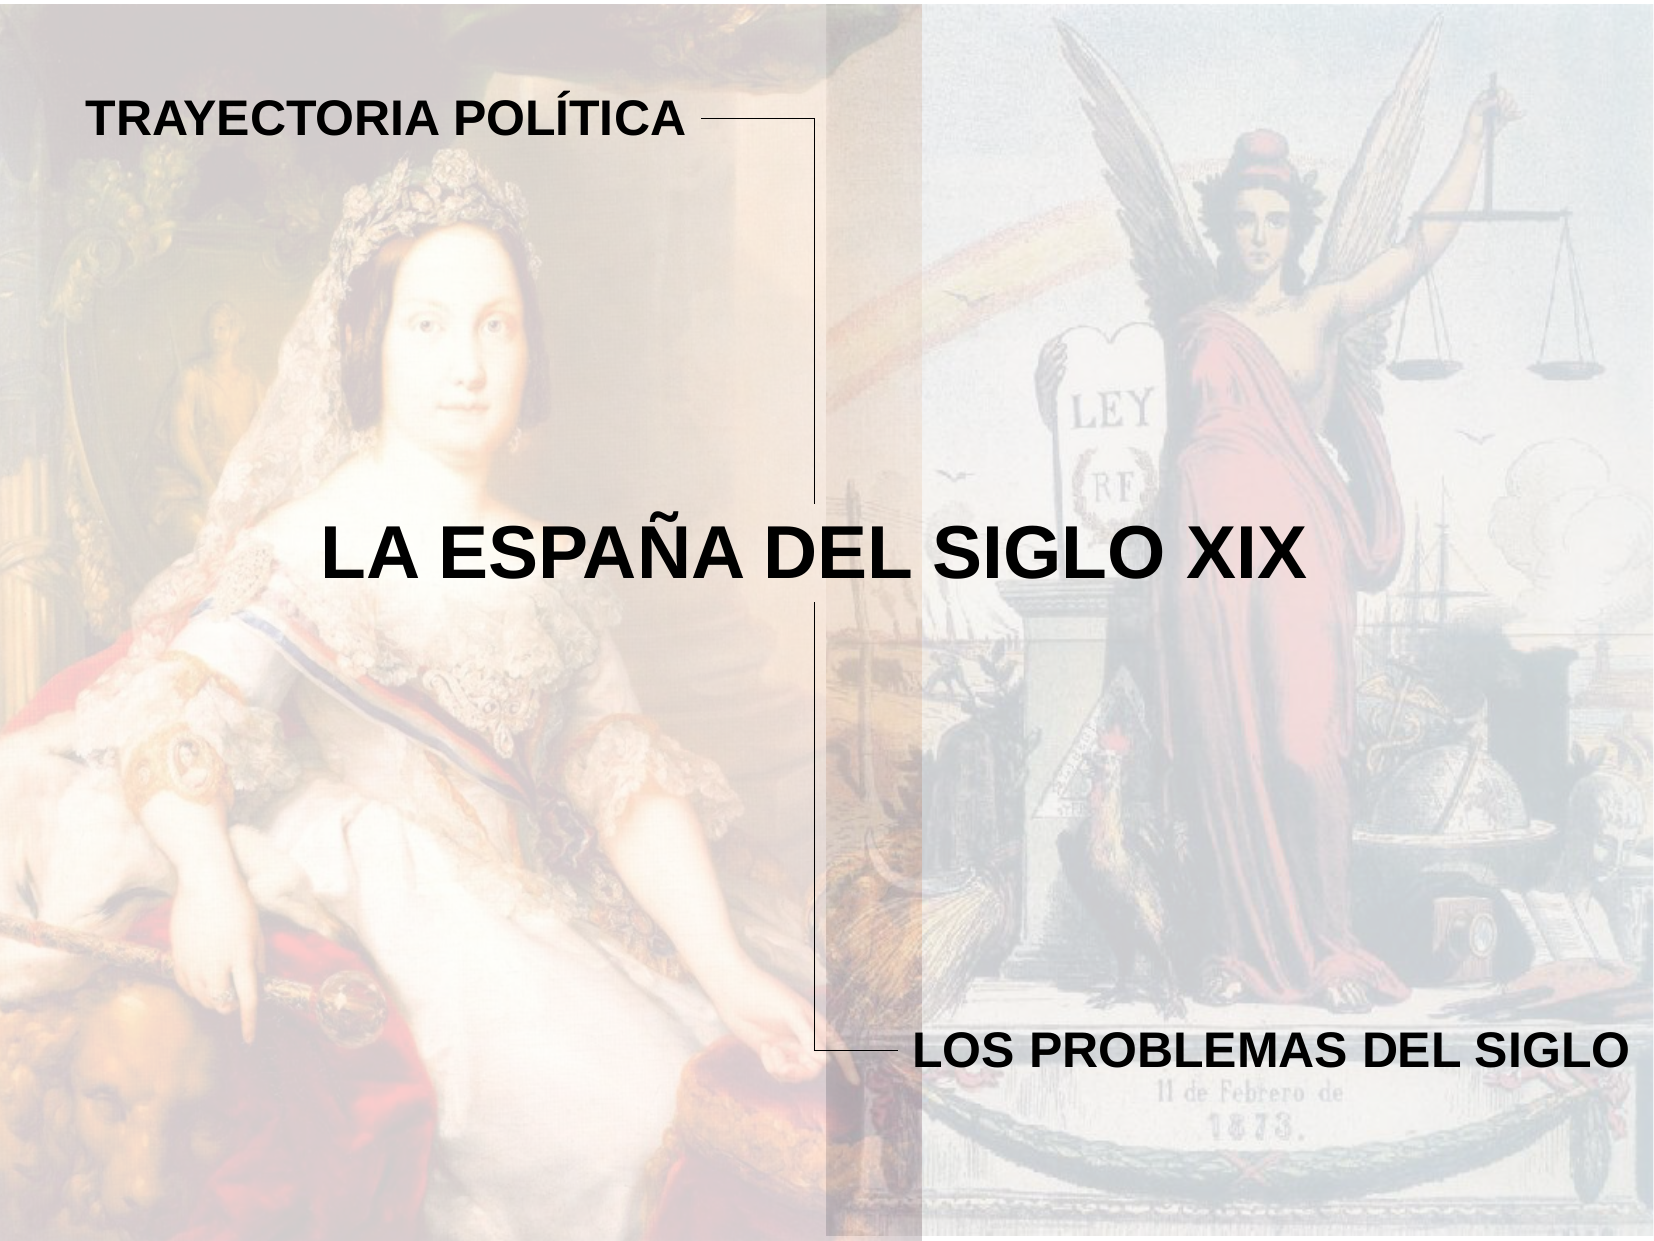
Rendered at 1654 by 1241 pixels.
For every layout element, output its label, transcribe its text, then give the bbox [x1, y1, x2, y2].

text_box LOS PROBLEMAS DEL SIGLO [897, 1014, 1646, 1087]
text_box LA ESPAÑA DEL SIGLO XIX [305, 503, 1323, 603]
picture [0, 4, 1654, 1241]
text_box TRAYECTORIA POLÍTICA [70, 82, 701, 155]
